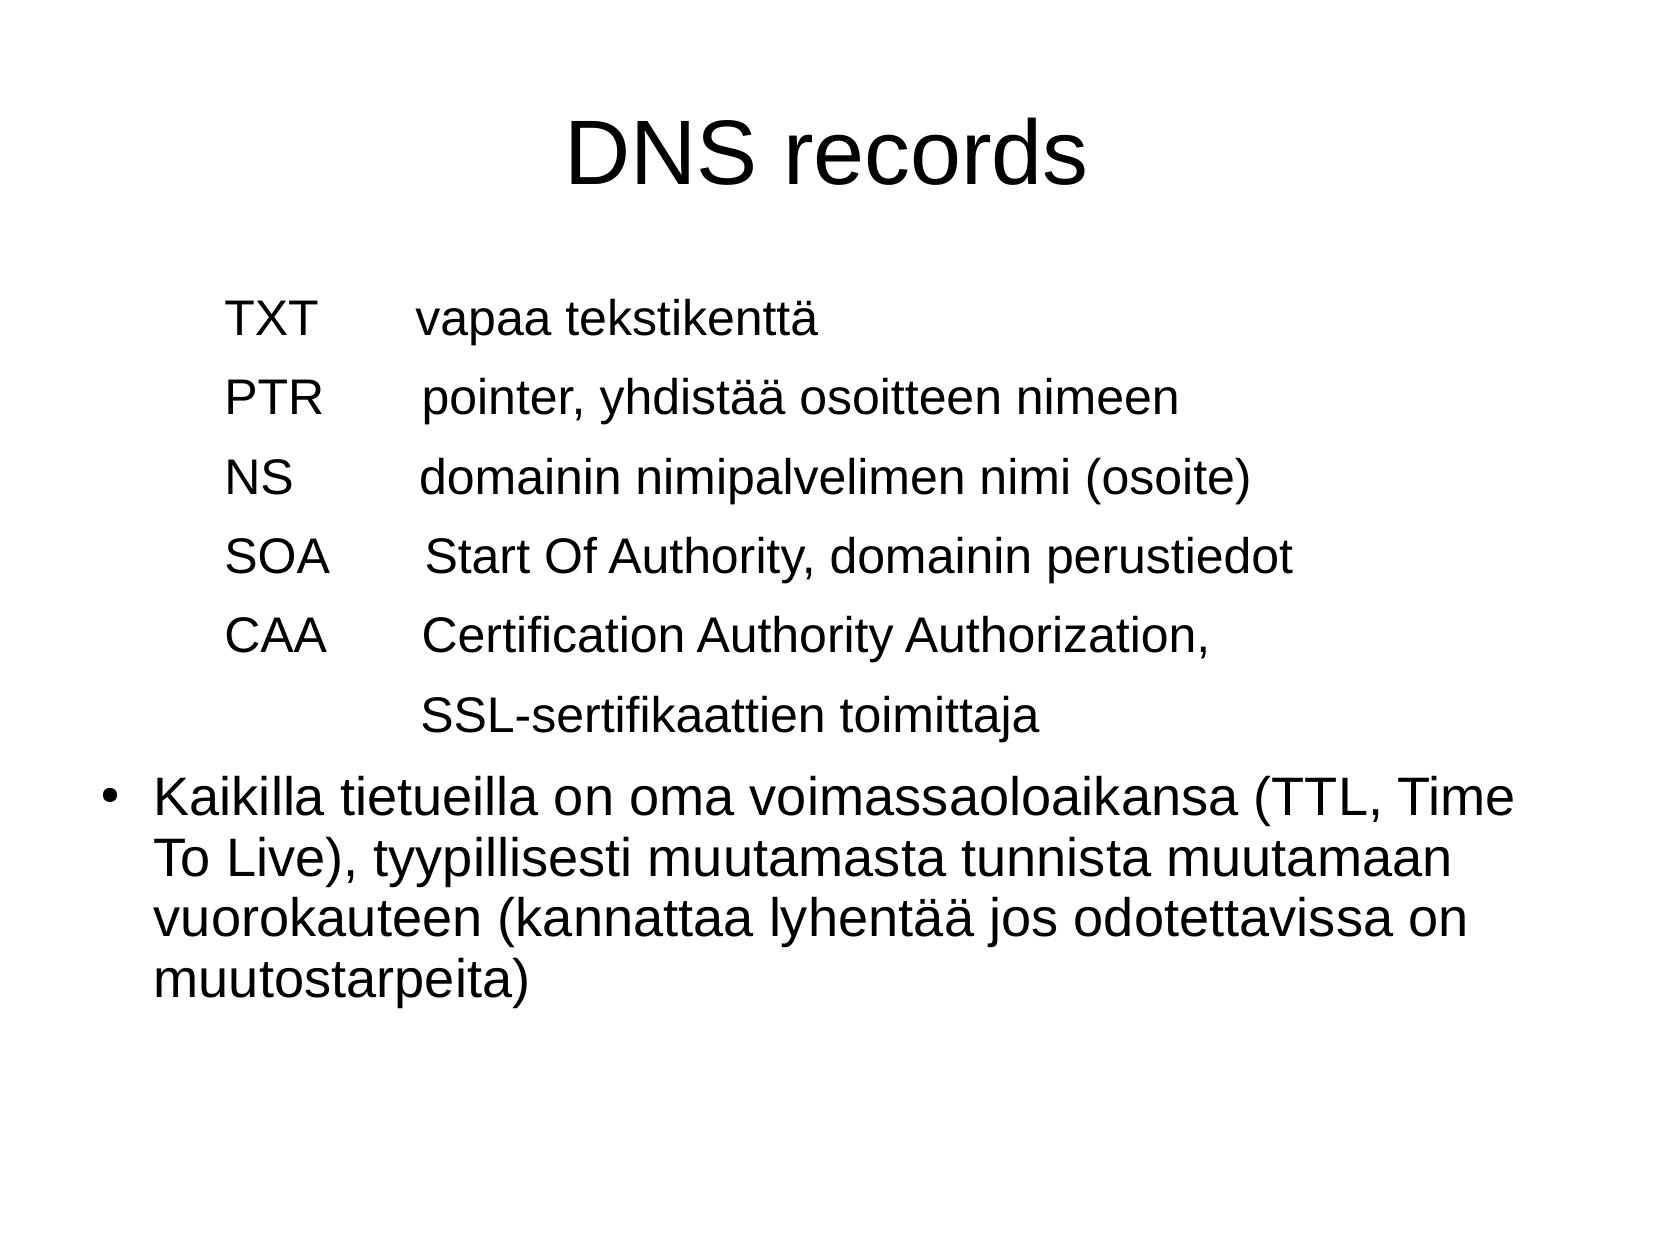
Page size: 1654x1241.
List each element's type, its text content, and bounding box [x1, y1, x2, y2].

list TXT vapaa tekstikenttä PTR pointer, yhdistää osoitteen nimeen NS domainin nimipalvelimen nimi (osoite) SOA Start Of Authority, domainin perustiedot CAA Certification Authority Authorization, SSL-sertifikaattien toimittaja Kaikilla tietueilla on oma voimassaoloaikansa (TTL, Time To Live), tyypillisesti muutamasta tunnista muutamaan vuorokauteen (kannattaa lyhentää jos odotettavissa on muutostarpeita) [82, 290, 1571, 1010]
title DNS records [82, 49, 1571, 257]
